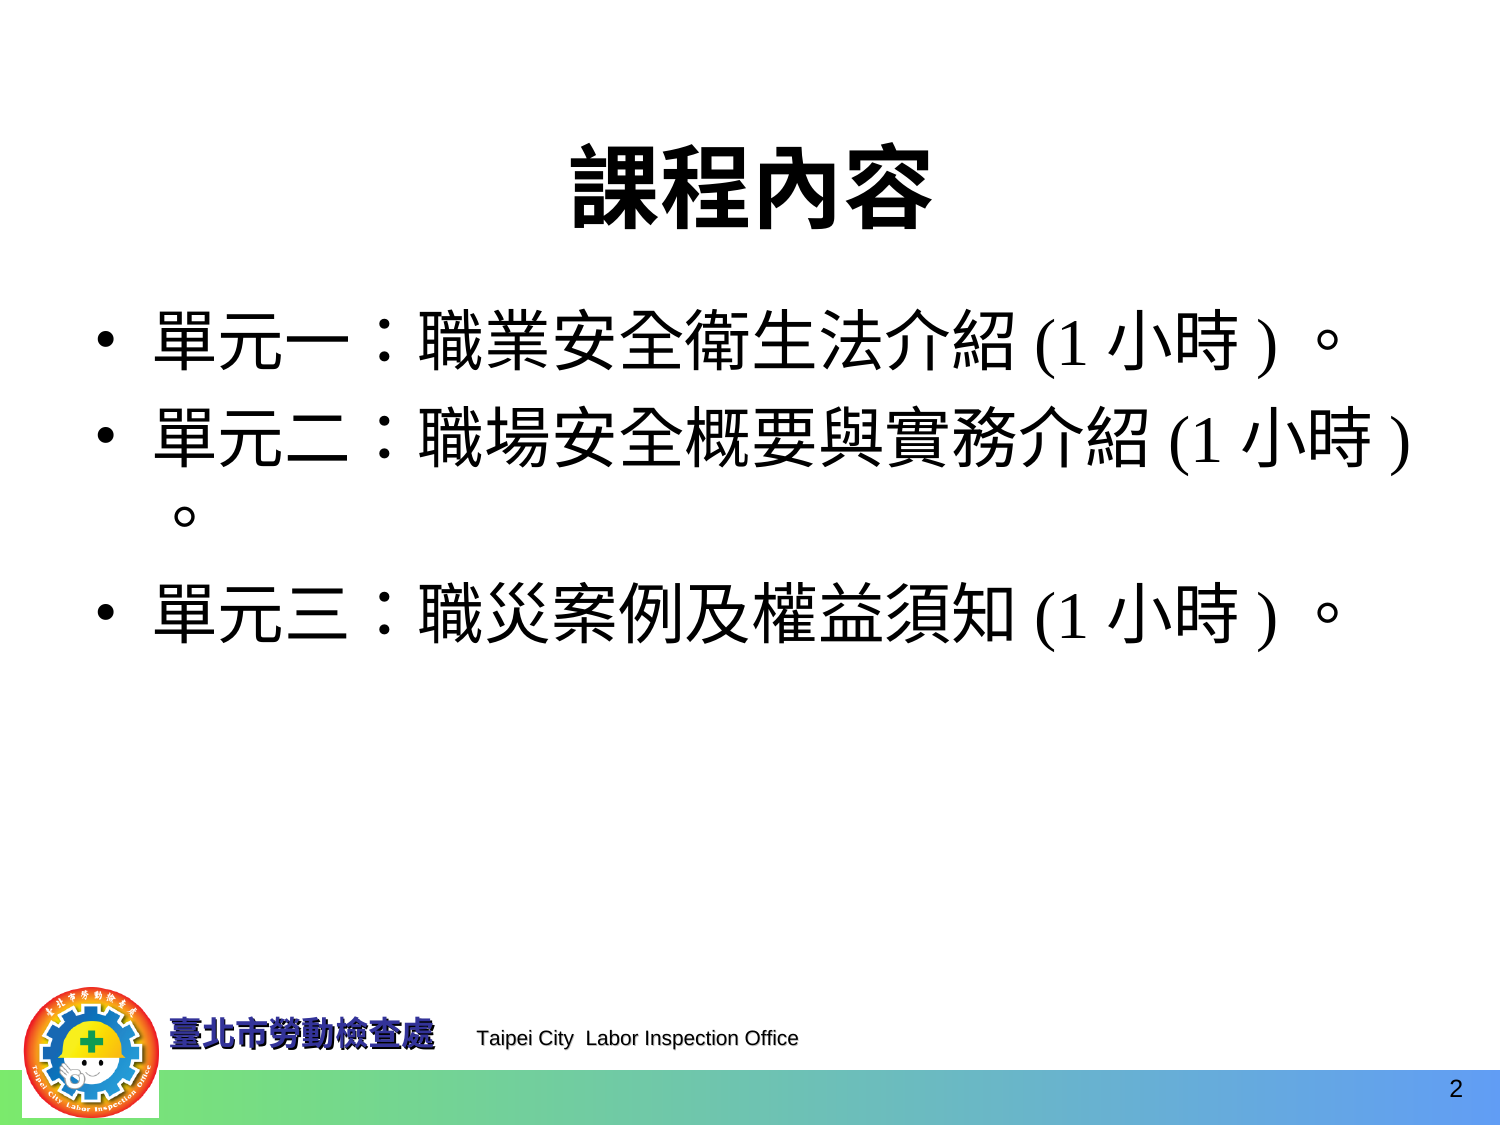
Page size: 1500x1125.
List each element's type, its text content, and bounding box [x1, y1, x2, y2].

text_box <編號> [1128, 1057, 1479, 1118]
title 課程內容 [76, 122, 1427, 256]
list 單元一：職業安全衛生法介紹(1小時)。 單元二：職場安全概要與實務介紹(1小時)。 單元三：職災案例及權益須知(1小時)。 [76, 290, 1447, 729]
picture [22, 987, 159, 1118]
